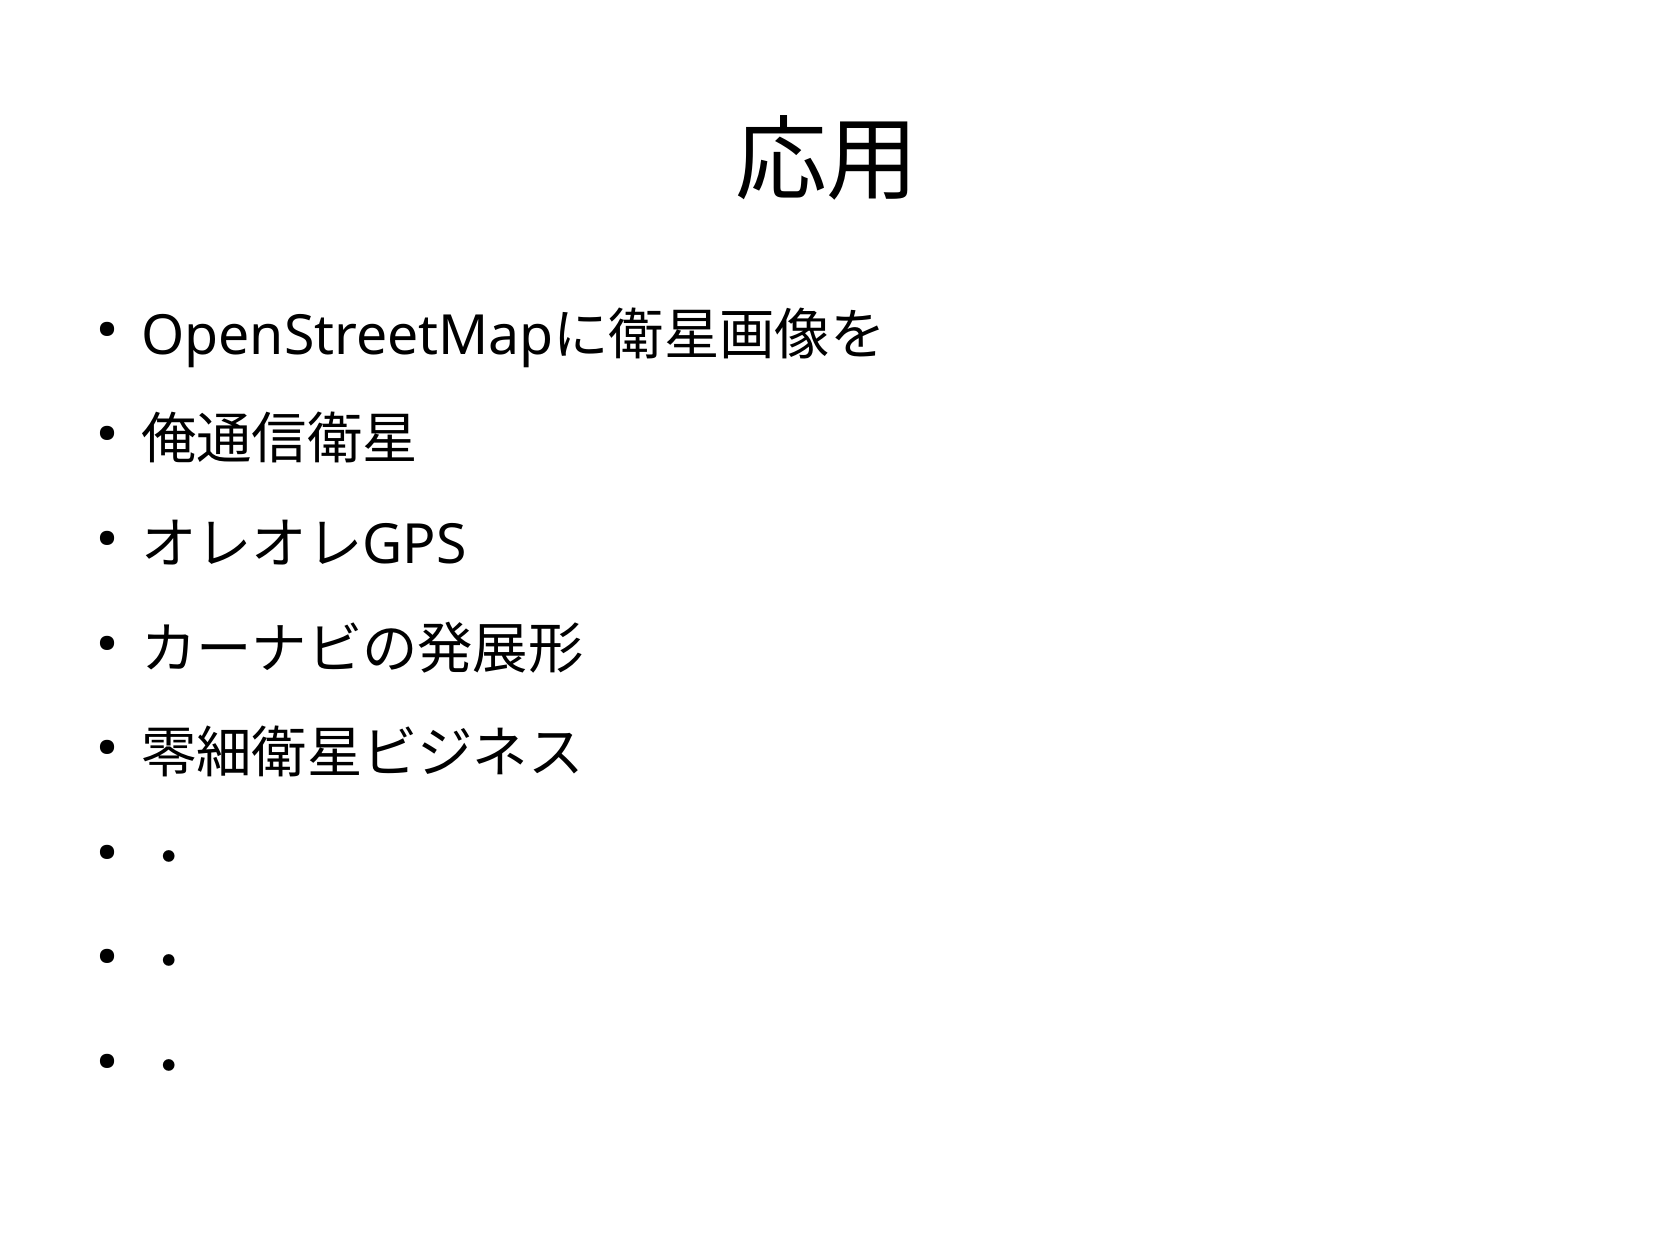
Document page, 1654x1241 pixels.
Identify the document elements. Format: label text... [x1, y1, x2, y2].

title 応用 [82, 56, 1571, 250]
list OpenStreetMapに衛星画像を 俺通信衛星 オレオレGPS カーナビの発展形 零細衛星ビジネス ・ ・ ・ [82, 290, 1571, 1109]
